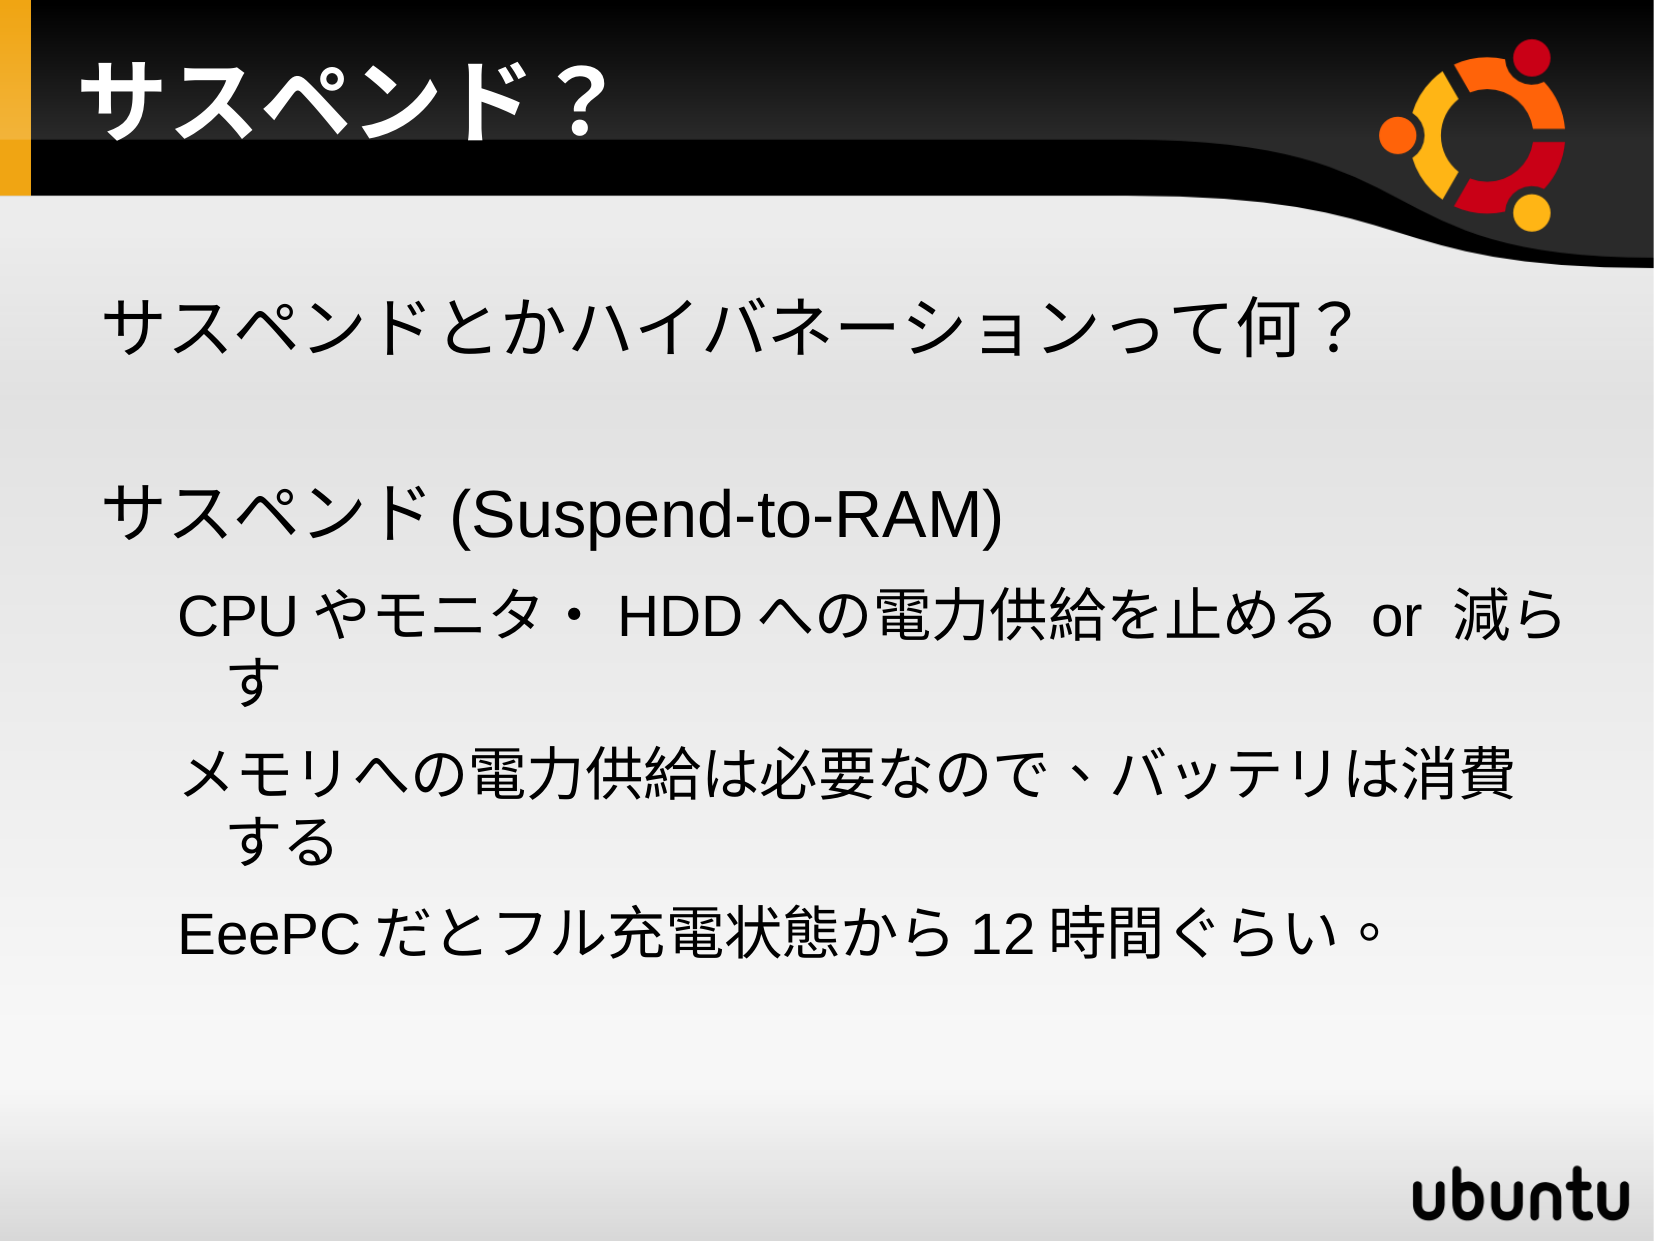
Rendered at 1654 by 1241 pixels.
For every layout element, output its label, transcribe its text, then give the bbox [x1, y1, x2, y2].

picture [0, 0, 1654, 1241]
title サスペンド？ [76, 0, 1565, 208]
list サスペンドとかハイバネーションって何？ サスペンド(Suspend-to-RAM) CPUやモニタ・HDDへの電力供給を止める or 減らす メモリへの電力供給は必要なので、バッテリは消費する EeePCだとフル充電状態から12時間ぐらい。 [82, 290, 1571, 1109]
